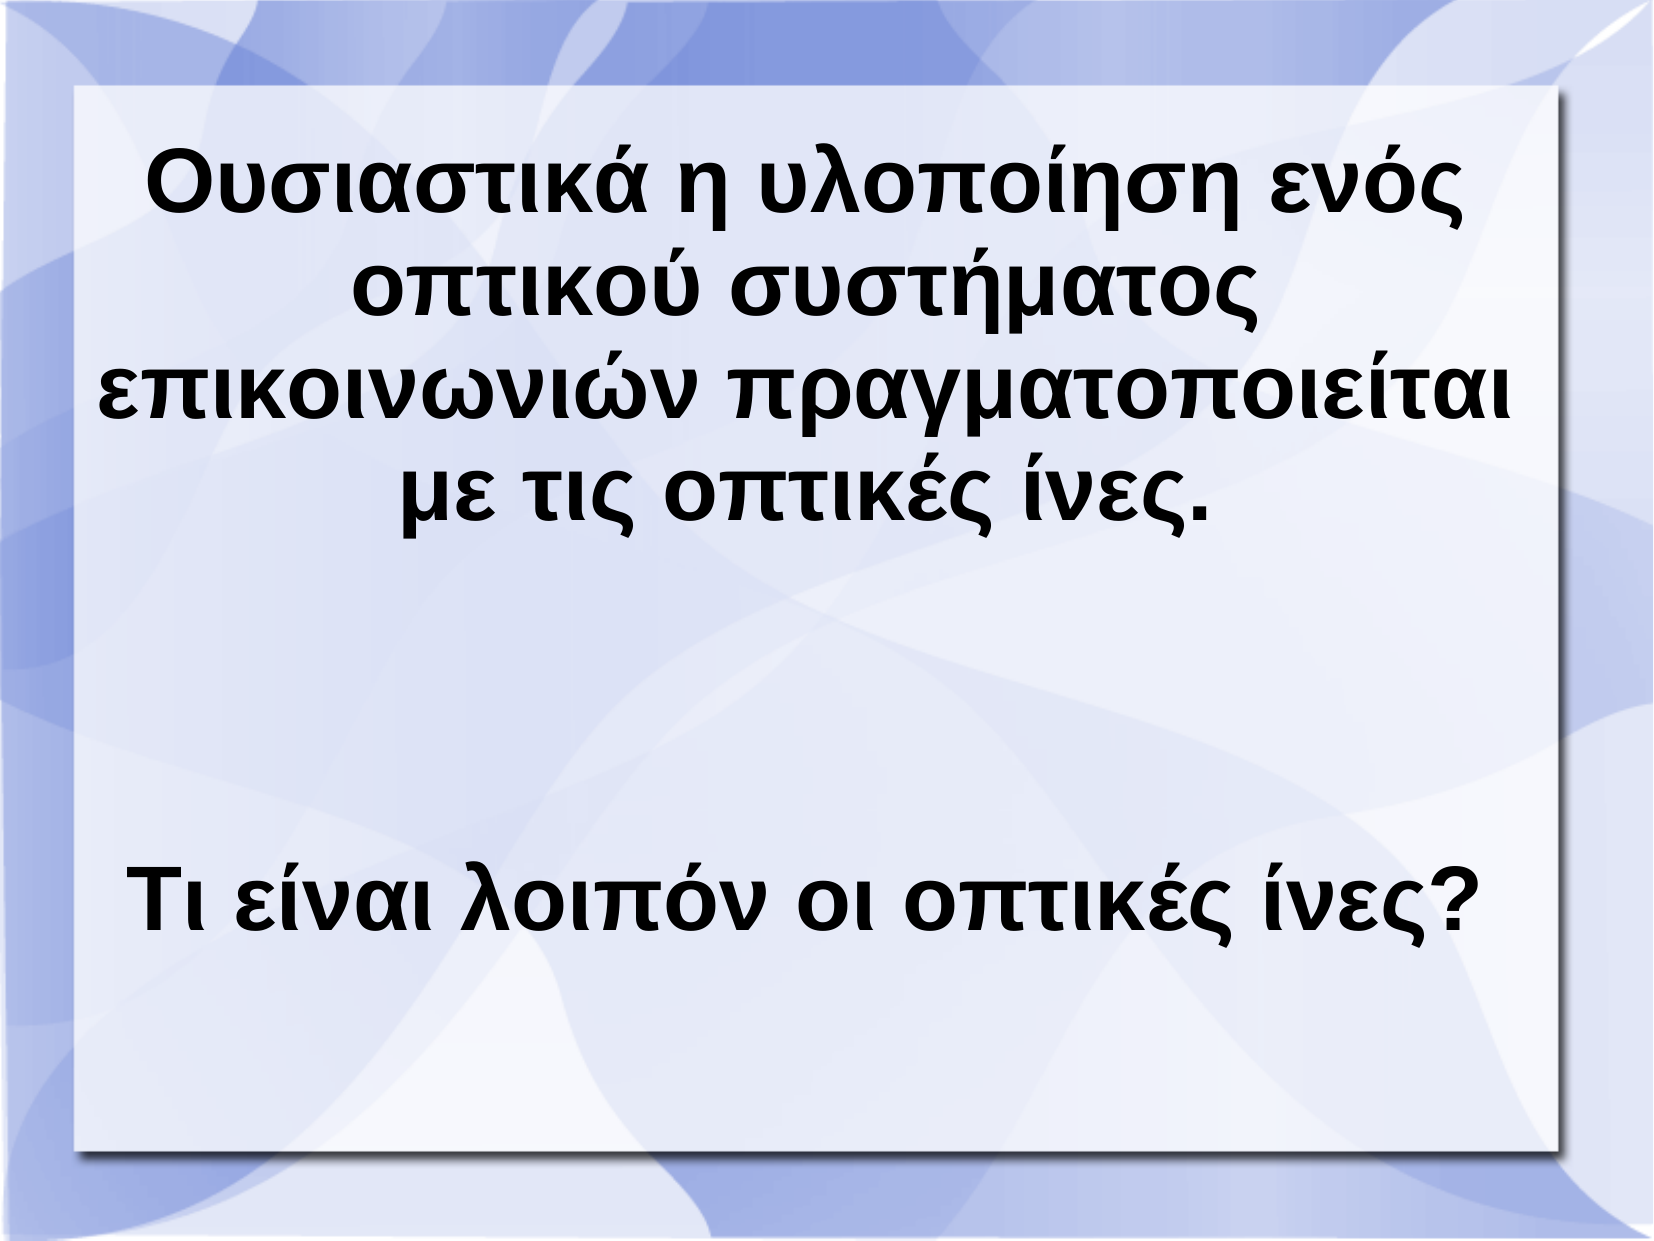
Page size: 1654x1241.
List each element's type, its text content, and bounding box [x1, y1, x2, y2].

picture [0, 0, 1654, 1241]
title Ουσιαστικά η υλοποίηση ενός οπτικού συστήματος επικοινωνιών πραγματοποιείται με τις οπτικές ίνες. Tι είναι λοιπόν οι οπτικές ίνες? [75, 30, 1538, 1051]
